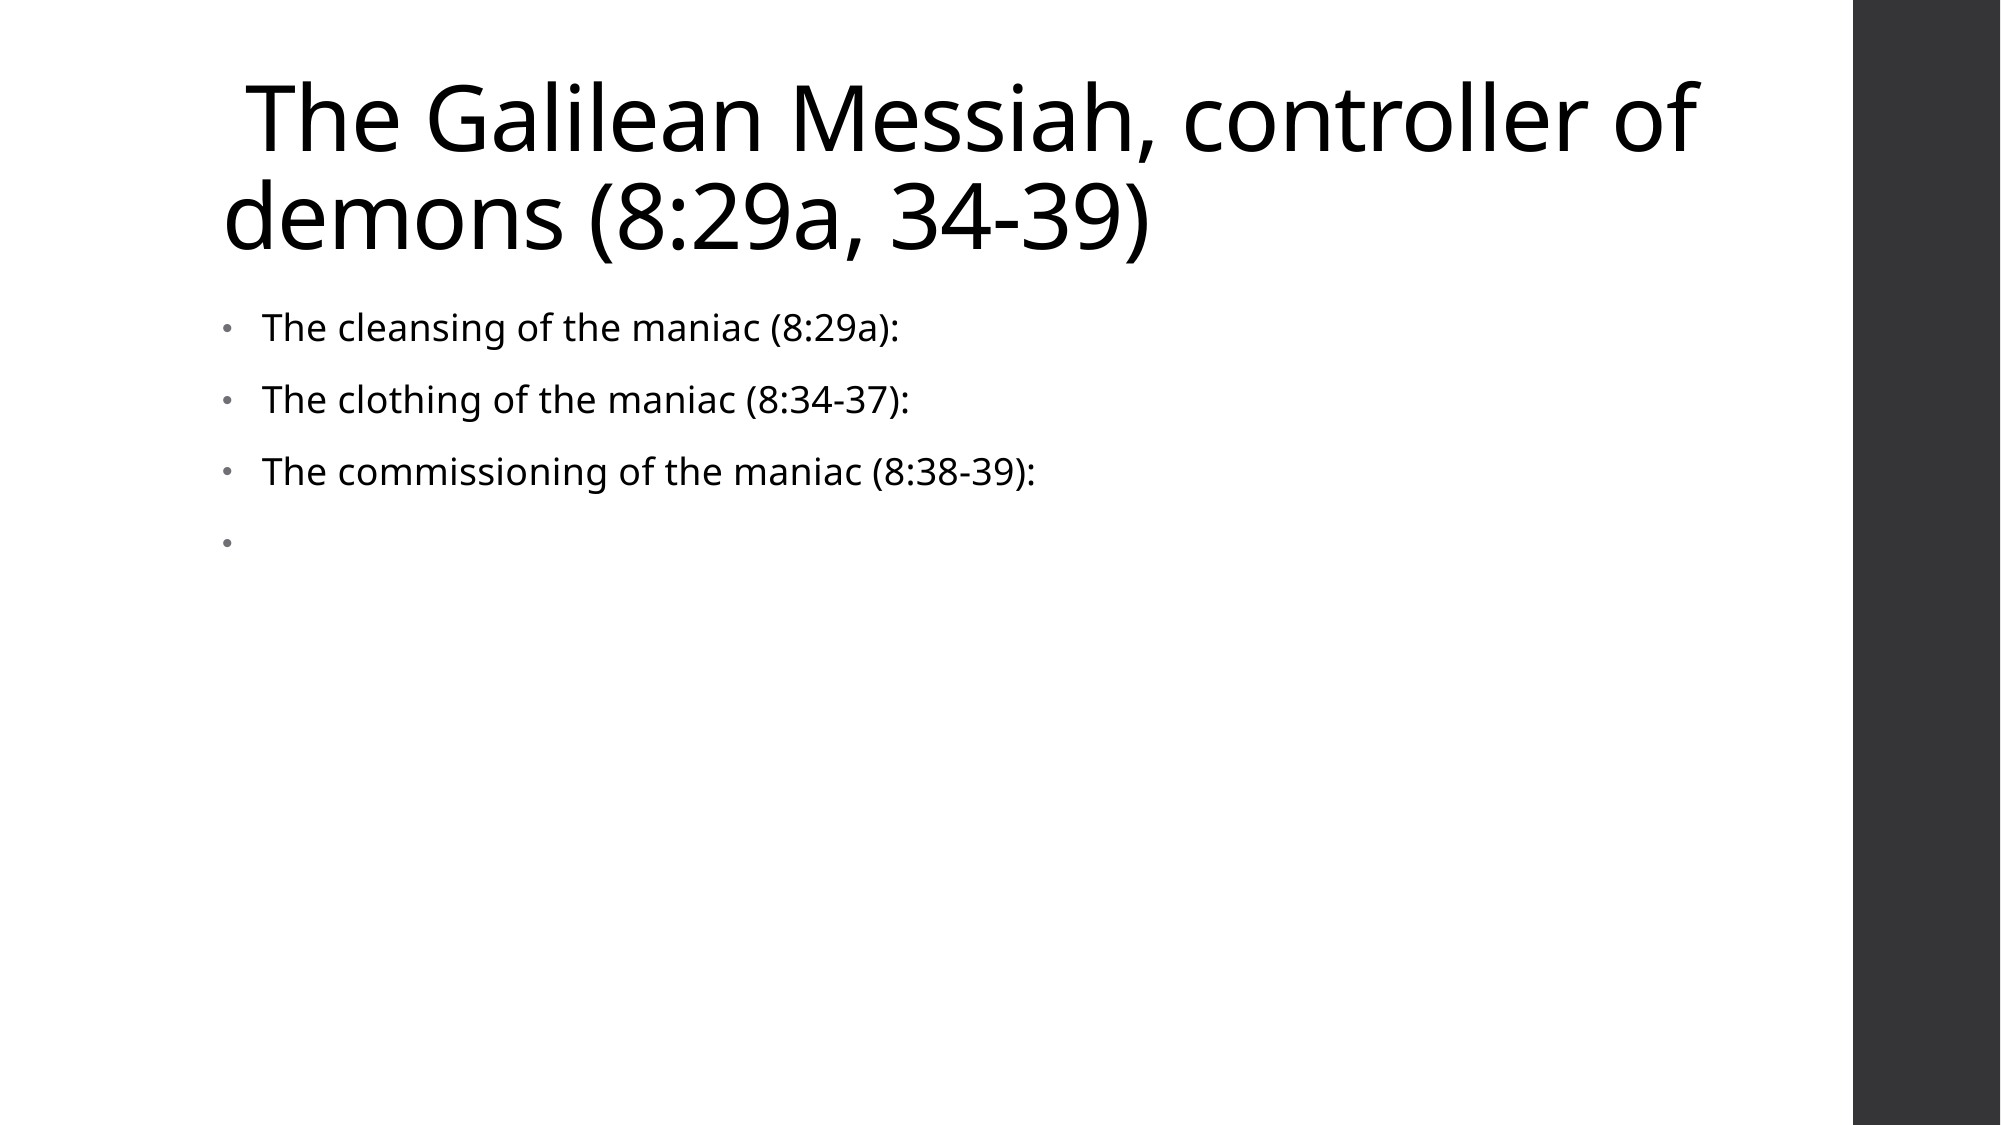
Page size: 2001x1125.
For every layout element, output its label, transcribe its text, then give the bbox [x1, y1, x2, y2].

title The Galilean Messiah, controller of demons (8:29a, 34-39) [206, 60, 1797, 278]
list The cleansing of the maniac (8:29a): The clothing of the maniac (8:34-37): The commissioning of the maniac (8:38-39): [206, 299, 1617, 1014]
